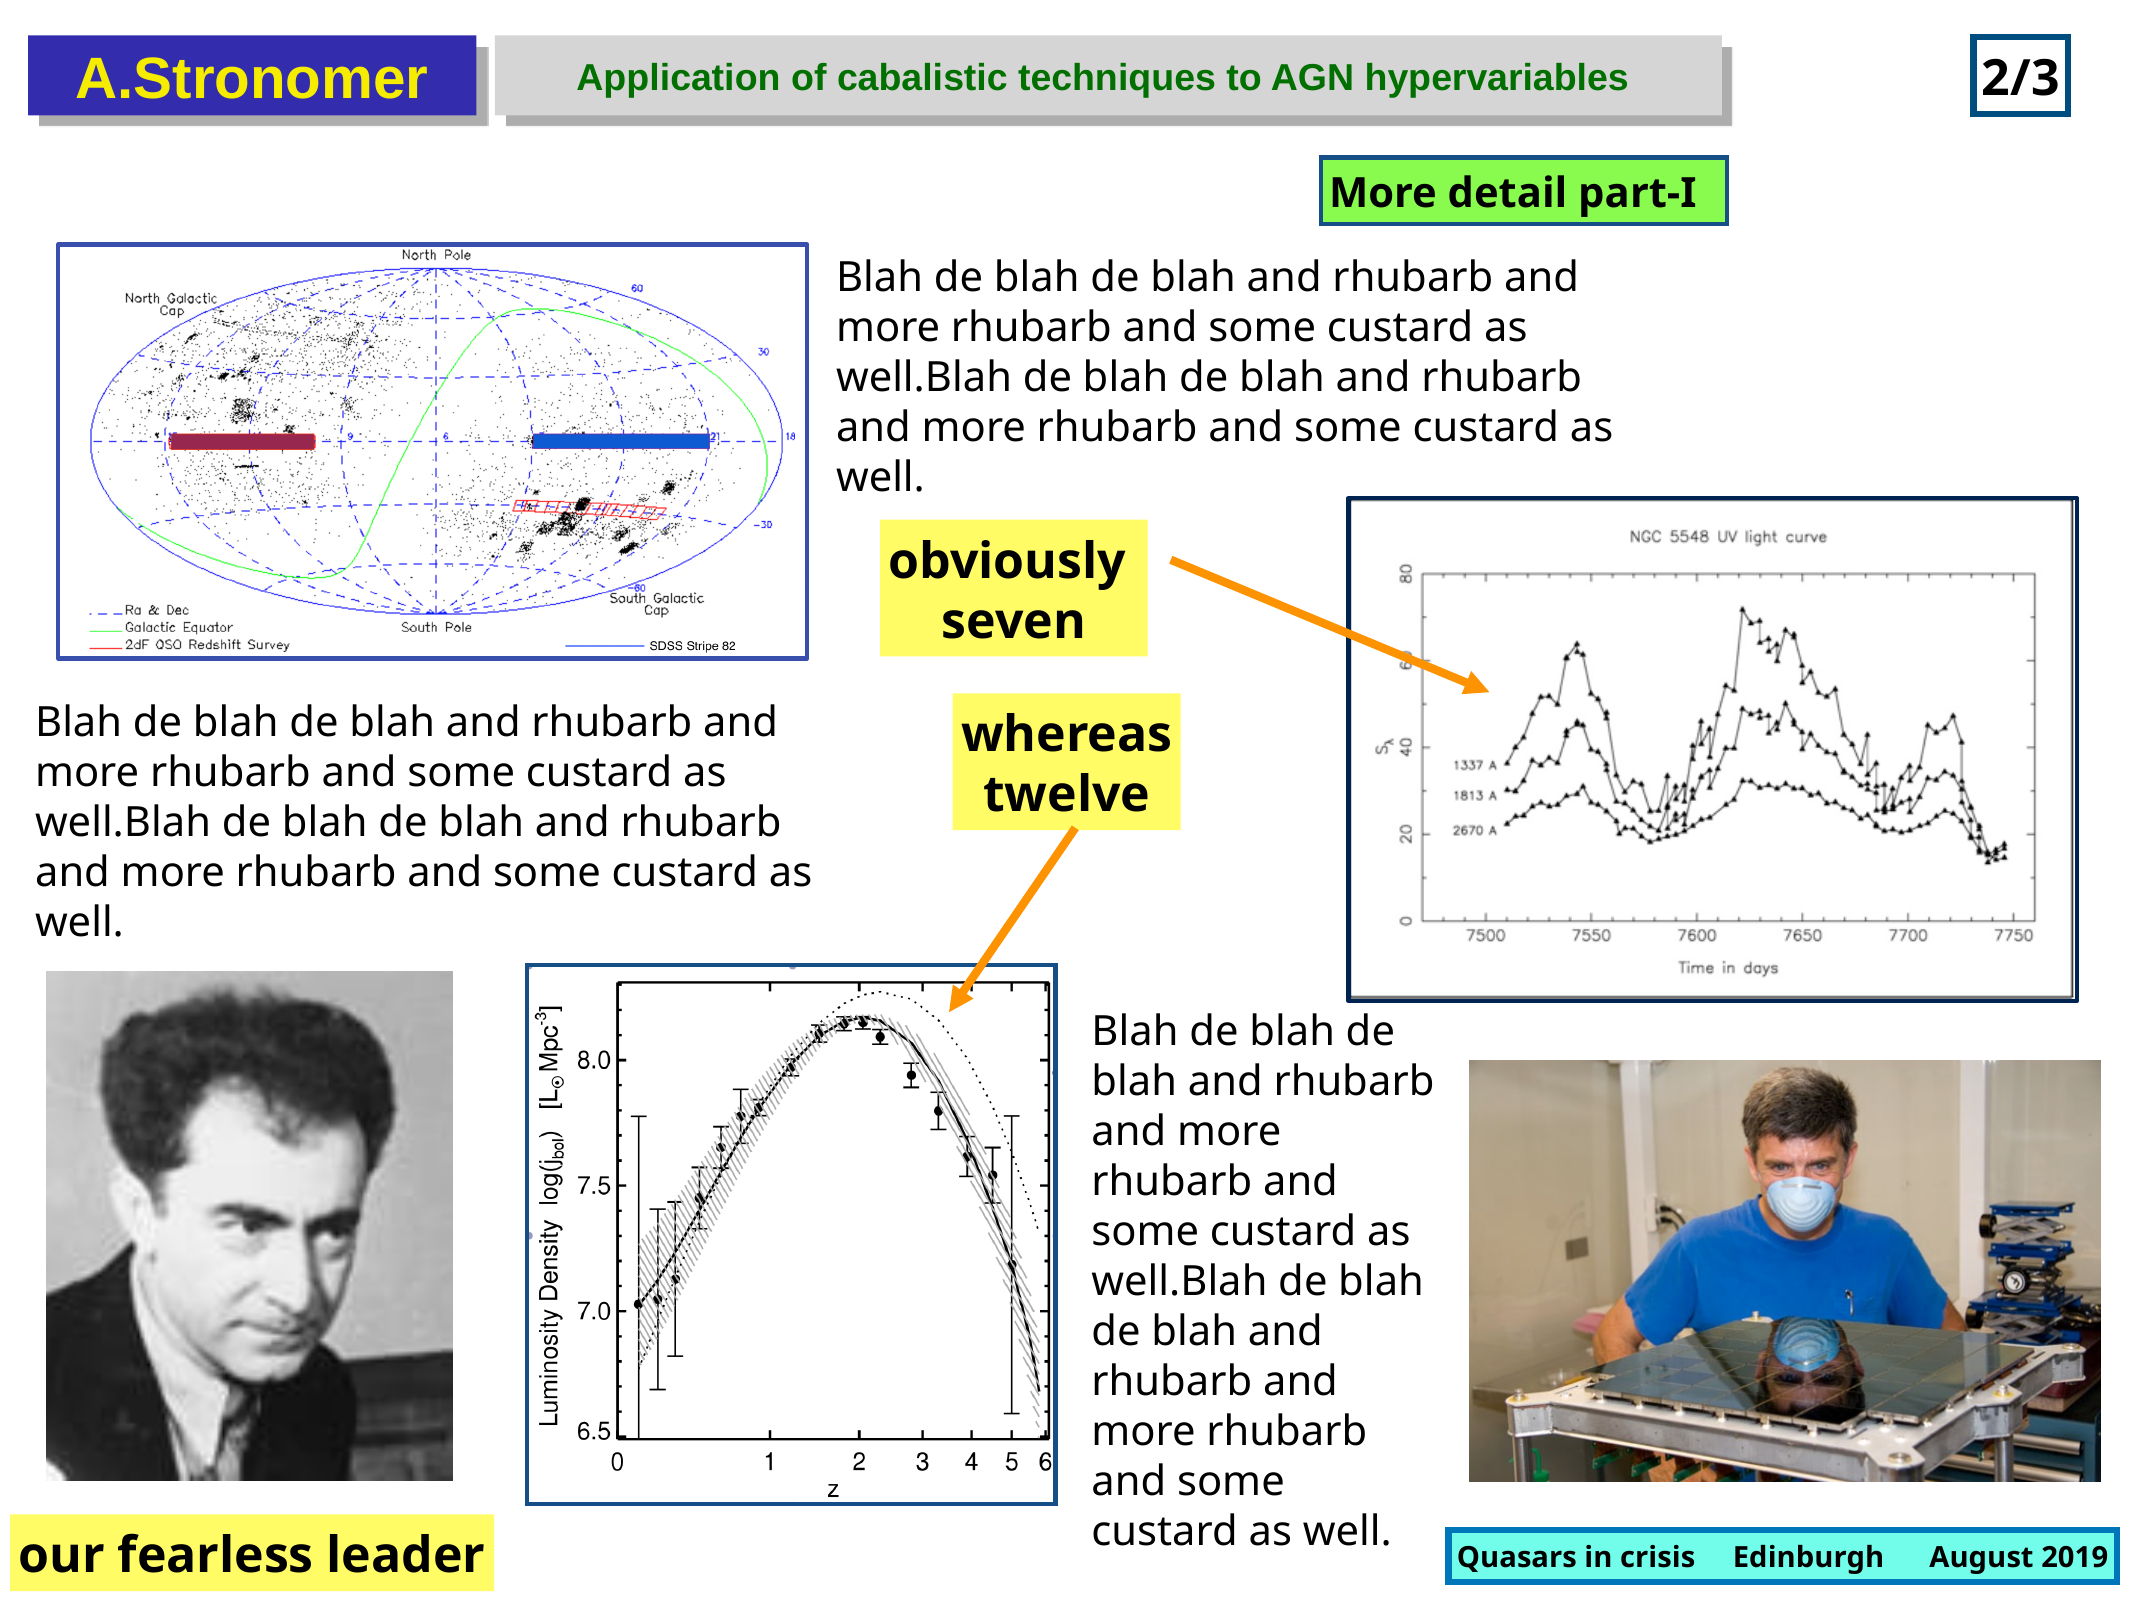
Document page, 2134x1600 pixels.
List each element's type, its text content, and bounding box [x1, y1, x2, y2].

text_box whereas twelve [952, 693, 1181, 831]
picture [60, 246, 806, 657]
text_box Blah de blah de blah and rhubarb and more rhubarb and some custard as well.Blah de blah de blah and rhubarb and more rhubarb and some custard as well. [827, 240, 1640, 508]
picture [1469, 1060, 2101, 1482]
text_box Blah de blah de blah and rhubarb and more rhubarb and some custard as well.Blah de blah de blah and rhubarb and more rhubarb and some custard as well. [26, 685, 839, 953]
title A.Stronomer [28, 35, 477, 116]
picture [529, 967, 1054, 1502]
text_box obviously seven [880, 519, 1148, 657]
text_box Quasars in crisis Edinburgh August 2019 [1448, 1530, 2118, 1582]
text_box Blah de blah de blah and rhubarb and more rhubarb and some custard as well.Blah de blah de blah and rhubarb and more rhubarb and some custard as well. [1083, 995, 1448, 1563]
text_box More detail part-I [1320, 157, 1727, 225]
text_box 2/3 [1973, 36, 2068, 114]
text_box Application of cabalistic techniques to AGN hypervariables [494, 35, 1722, 116]
text_box our fearless leader [10, 1514, 495, 1592]
picture [46, 971, 453, 1481]
picture [1350, 500, 2075, 999]
